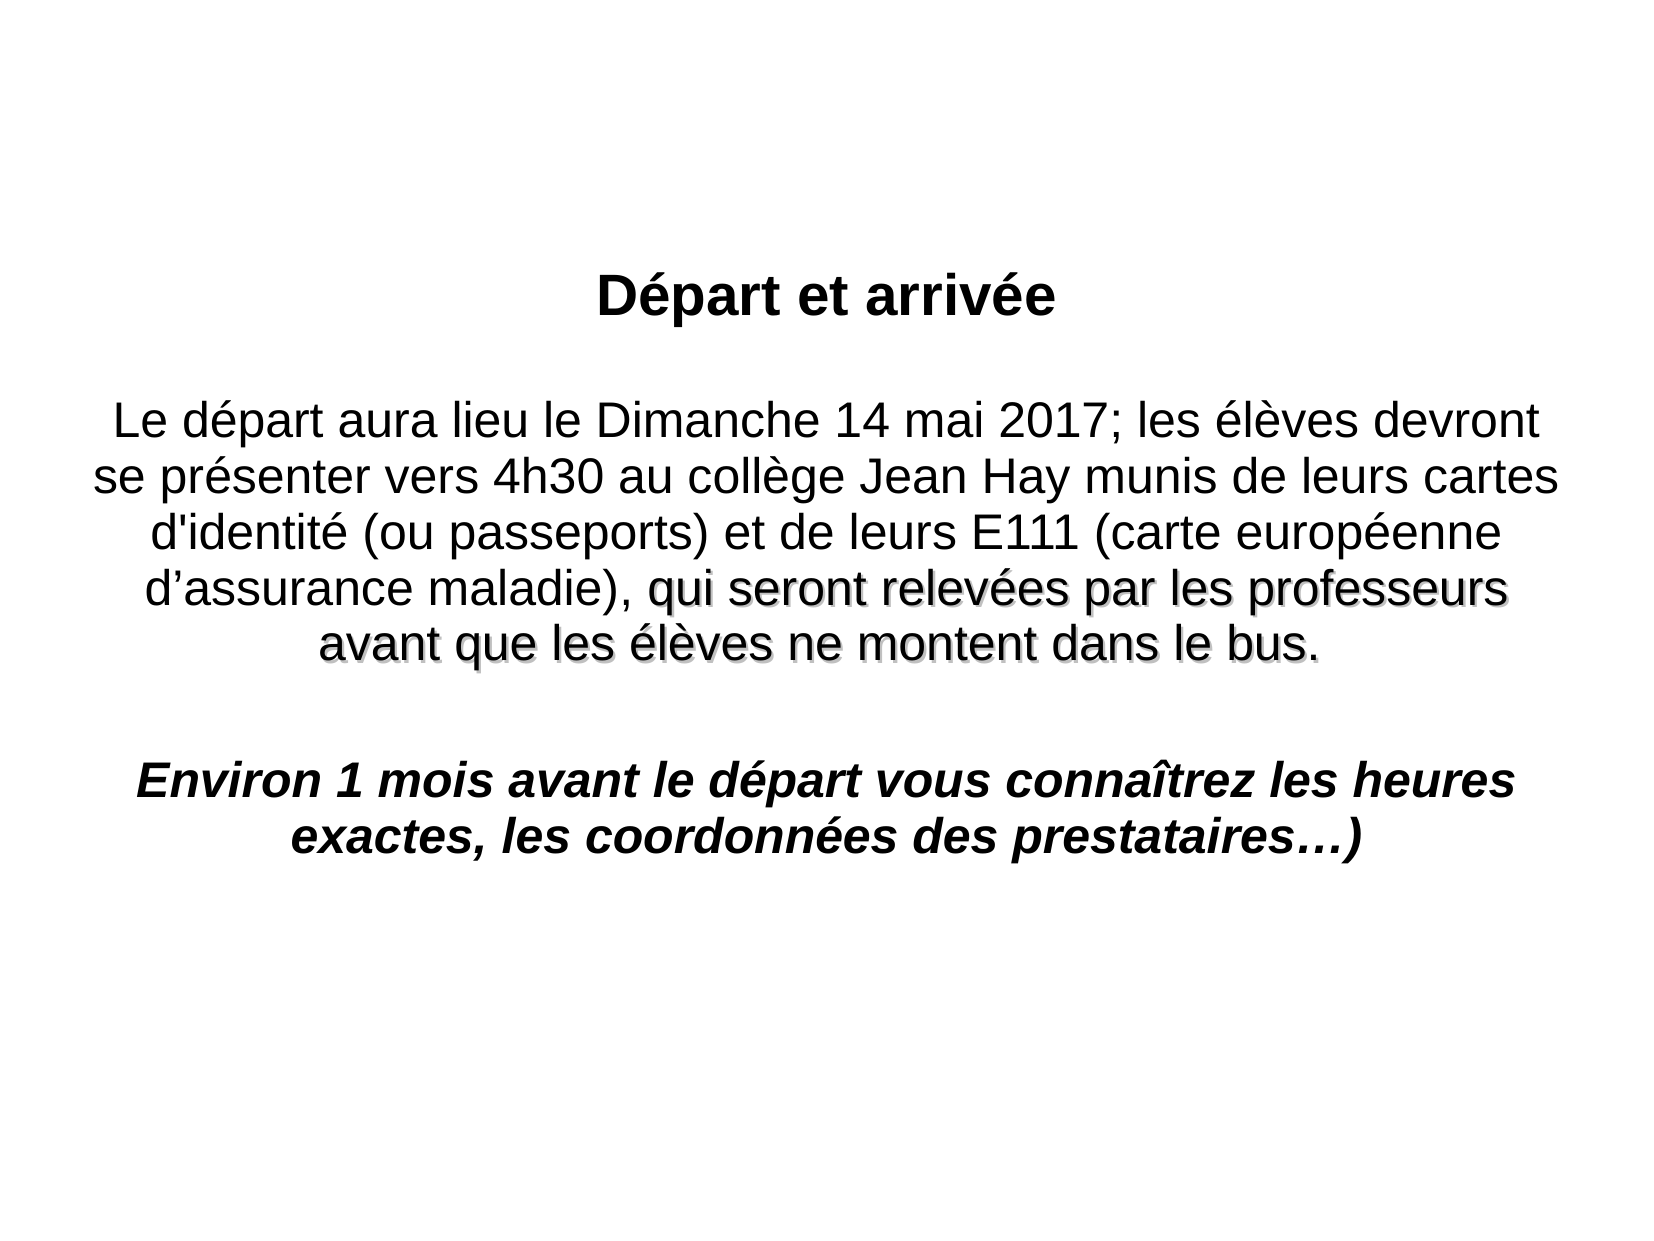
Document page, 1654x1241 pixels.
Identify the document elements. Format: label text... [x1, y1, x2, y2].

subtitle Départ et arrivée Le départ aura lieu le Dimanche 14 mai 2017; les élèves devront se présenter vers 4h30 au collège Jean Hay munis de leurs cartes d'identité (ou passeports) et de leurs E111 (carte européenne d’assurance maladie), qui seront relevées par les professeurs avant que les élèves ne montent dans le bus. Environ 1 mois avant le départ vous connaîtrez les heures exactes, les coordonnées des prestataires…) [82, 129, 1571, 1146]
